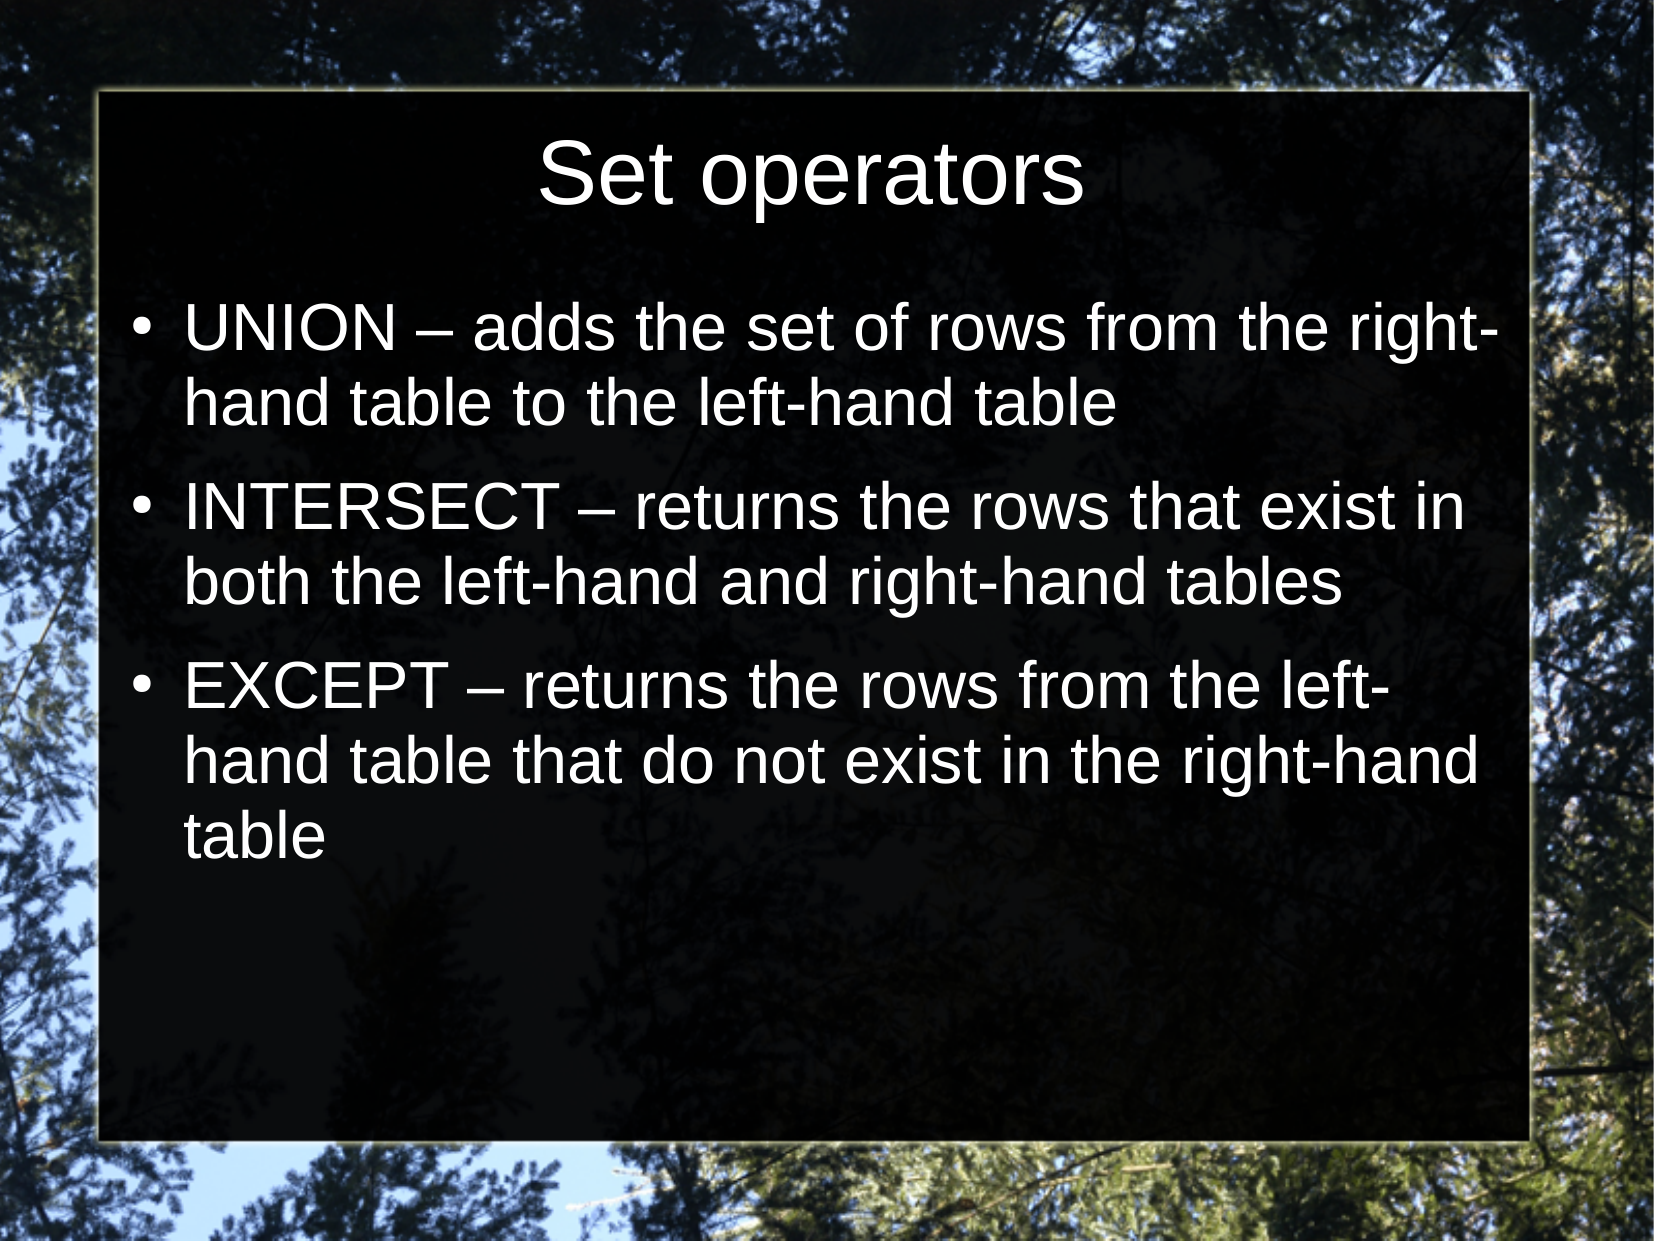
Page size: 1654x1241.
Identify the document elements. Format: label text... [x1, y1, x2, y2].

title Set operators [88, 88, 1536, 257]
picture [0, 0, 1654, 1241]
list UNION – adds the set of rows from the right-hand table to the left-hand table INTERSECT – returns the rows that exist in both the left-hand and right-hand tables EXCEPT – returns the rows from the left-hand table that do not exist in the right-hand table [112, 290, 1536, 1010]
